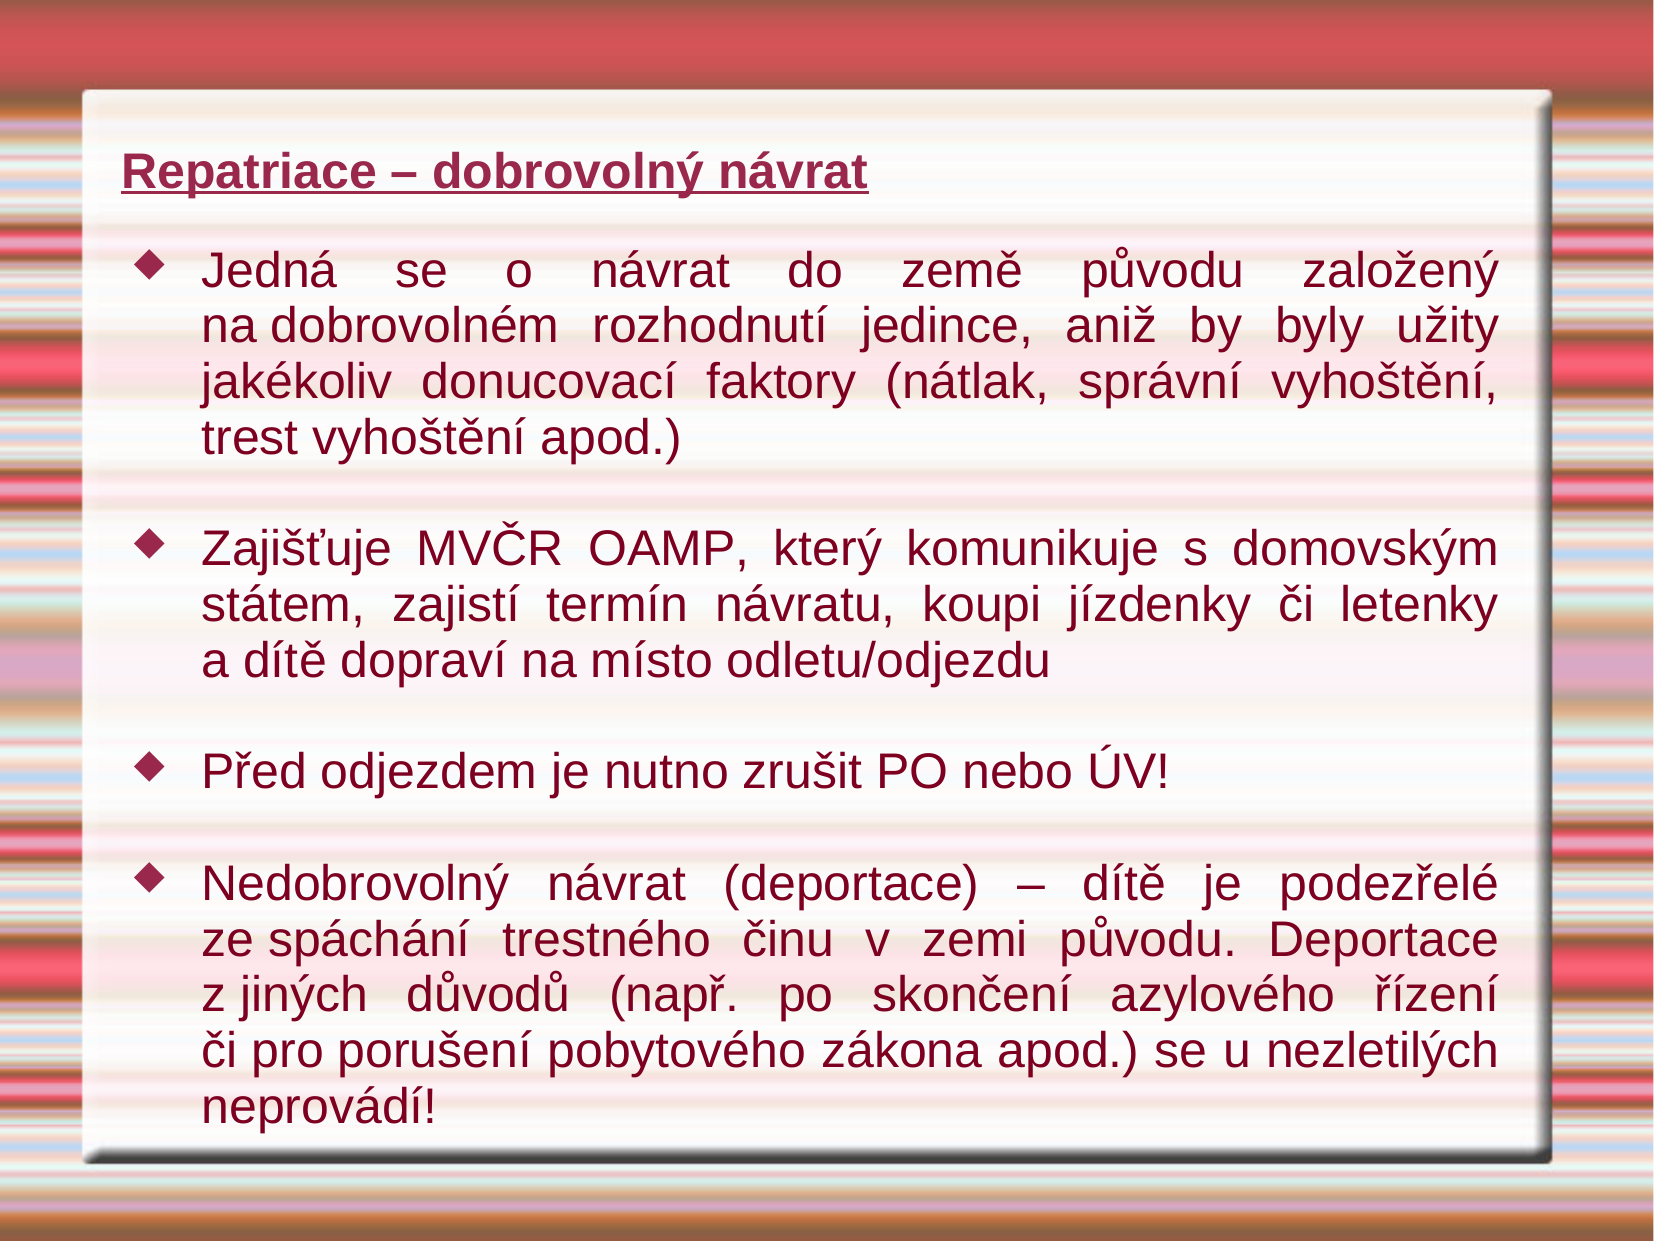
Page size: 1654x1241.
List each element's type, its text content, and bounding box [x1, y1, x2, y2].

picture [0, 0, 1654, 1241]
title Repatriace – dobrovolný návrat [121, 50, 1534, 237]
list Jedná se o návrat do země původu založený na dobrovolném rozhodnutí jedince, aniž by byly užity jakékoliv donucovací faktory (nátlak, správní vyhoštění, trest vyhoštění apod.) Zajišťuje MVČR OAMP, který komunikuje s domovským státem, zajistí termín návratu, koupi jízdenky či letenky a dítě dopraví na místo odletu/odjezdu Před odjezdem je nutno zrušit PO nebo ÚV! Nedobrovolný návrat (deportace) – dítě je podezřelé ze spáchání trestného činu v zemi původu. Deportace z jiných důvodů (např. po skončení azylového řízení či pro porušení pobytového zákona apod.) se u nezletilých neprovádí! [119, 241, 1501, 1134]
